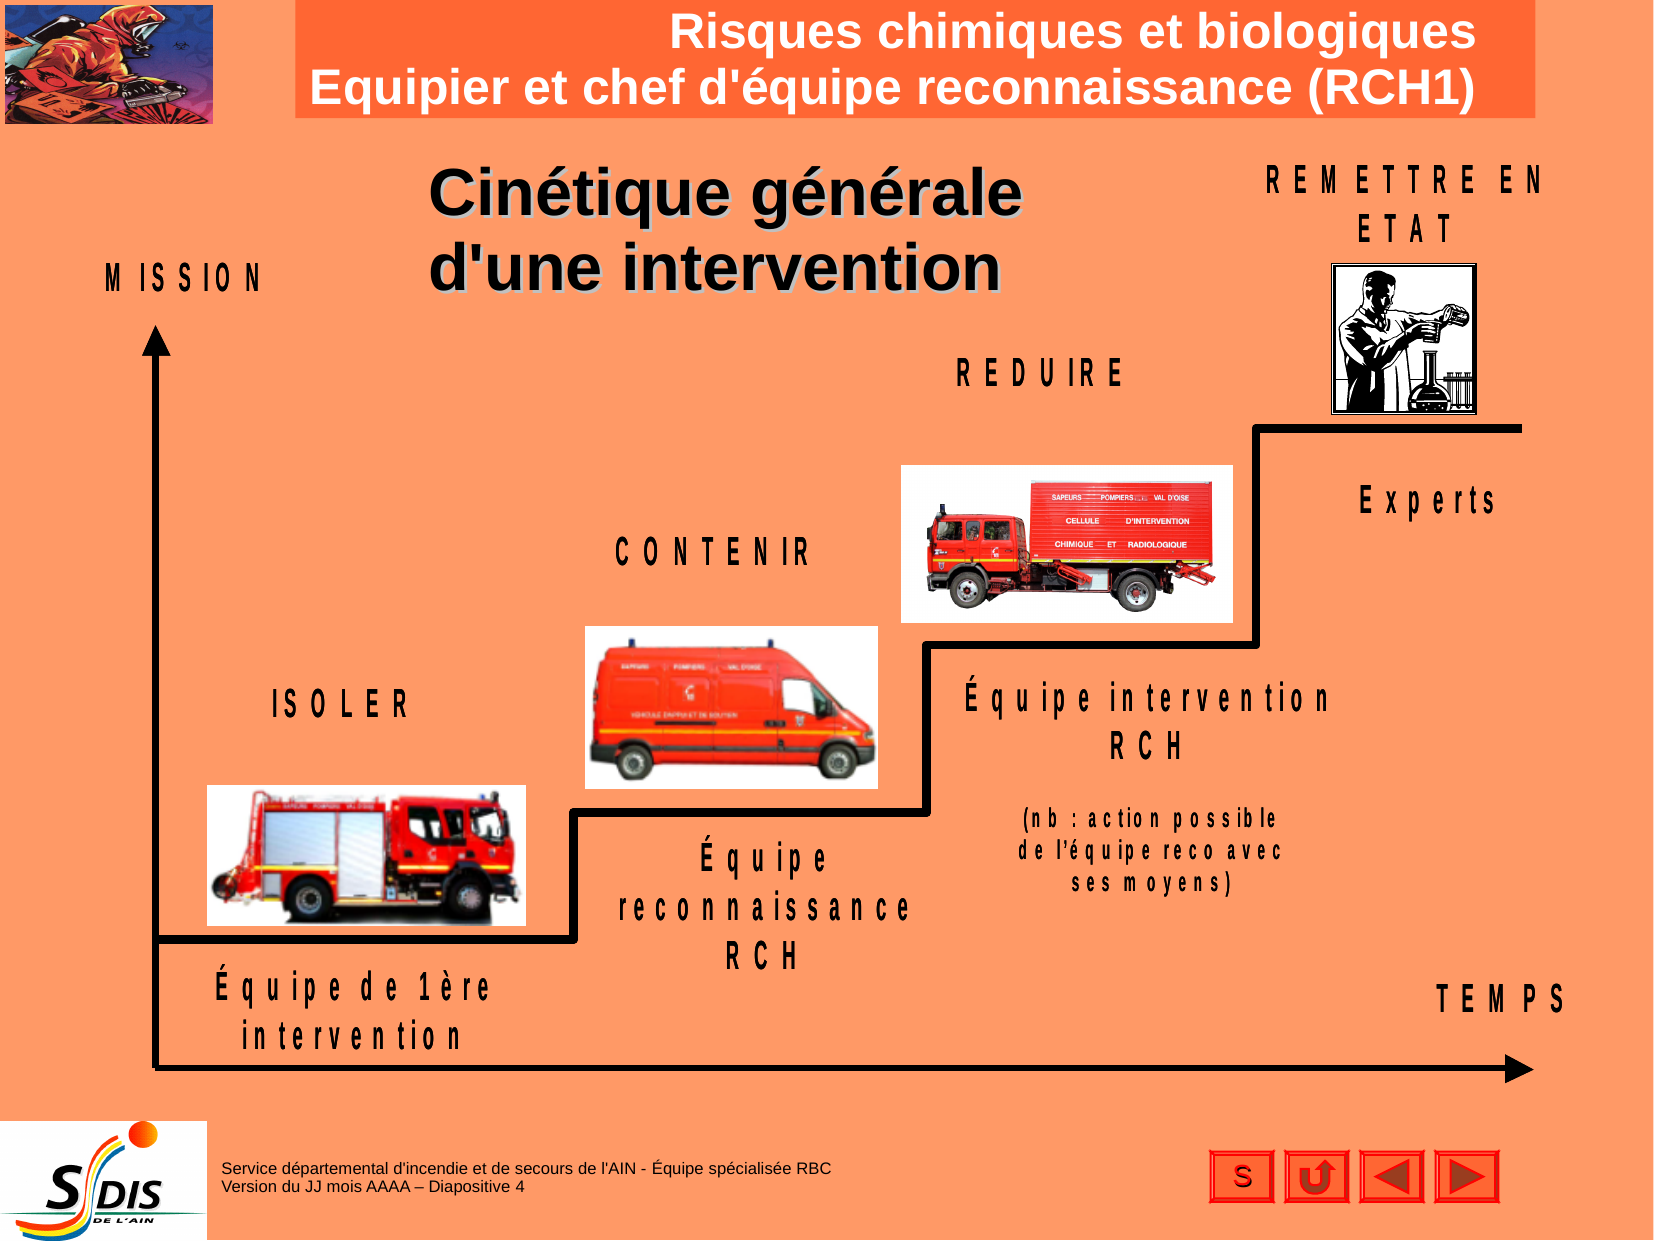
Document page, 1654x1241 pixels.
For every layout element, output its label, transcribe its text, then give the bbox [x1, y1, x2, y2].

picture [5, 5, 213, 124]
text_box S [1217, 1151, 1267, 1200]
text_box [1437, 1151, 1499, 1202]
text_box [1287, 1151, 1349, 1202]
text_box [1212, 1151, 1274, 1202]
picture [0, 1121, 207, 1241]
picture [88, 147, 1589, 1085]
text_box [1362, 1151, 1424, 1202]
